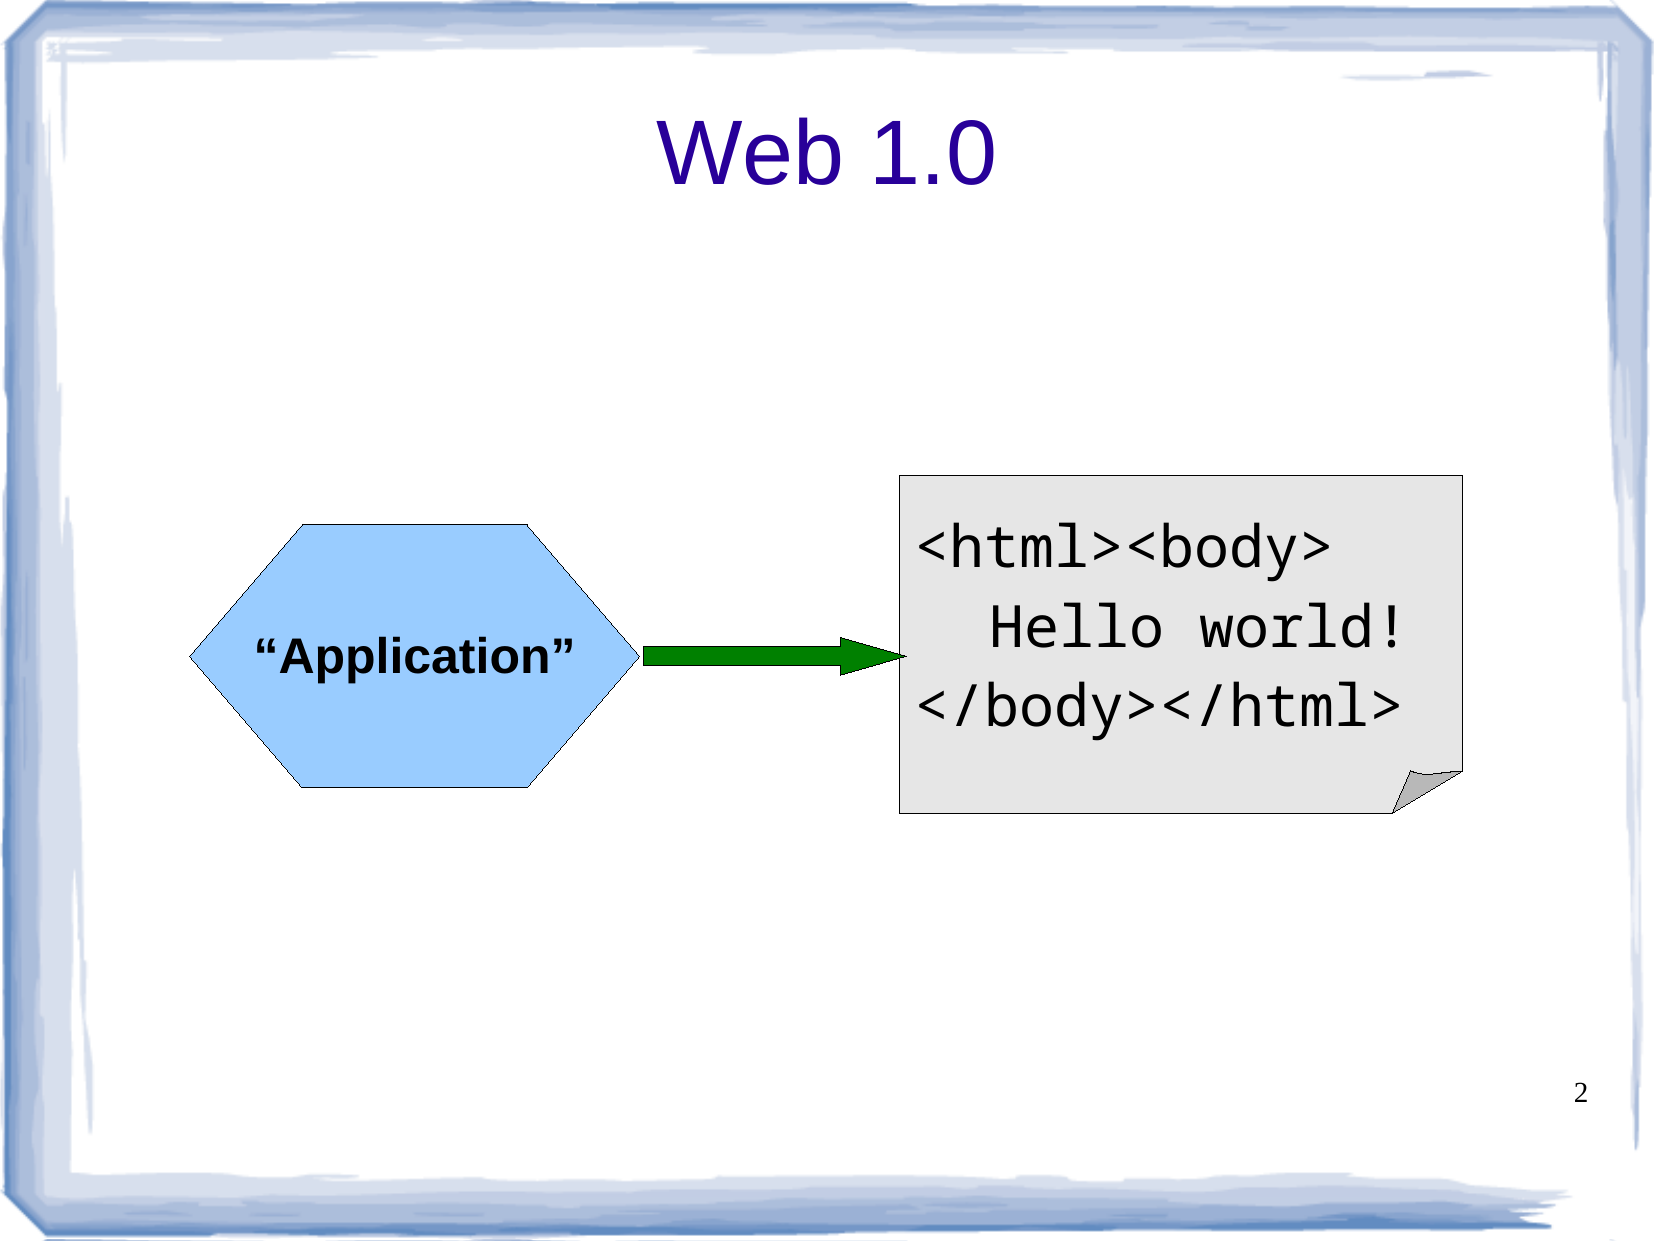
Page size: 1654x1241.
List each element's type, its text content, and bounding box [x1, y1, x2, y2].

text_box “Application” [189, 524, 640, 788]
text_box <html><body> Hello world! </body></html> [899, 475, 1463, 814]
picture [0, 0, 1654, 1241]
text_box [643, 637, 907, 676]
title Web 1.0 [82, 56, 1571, 250]
